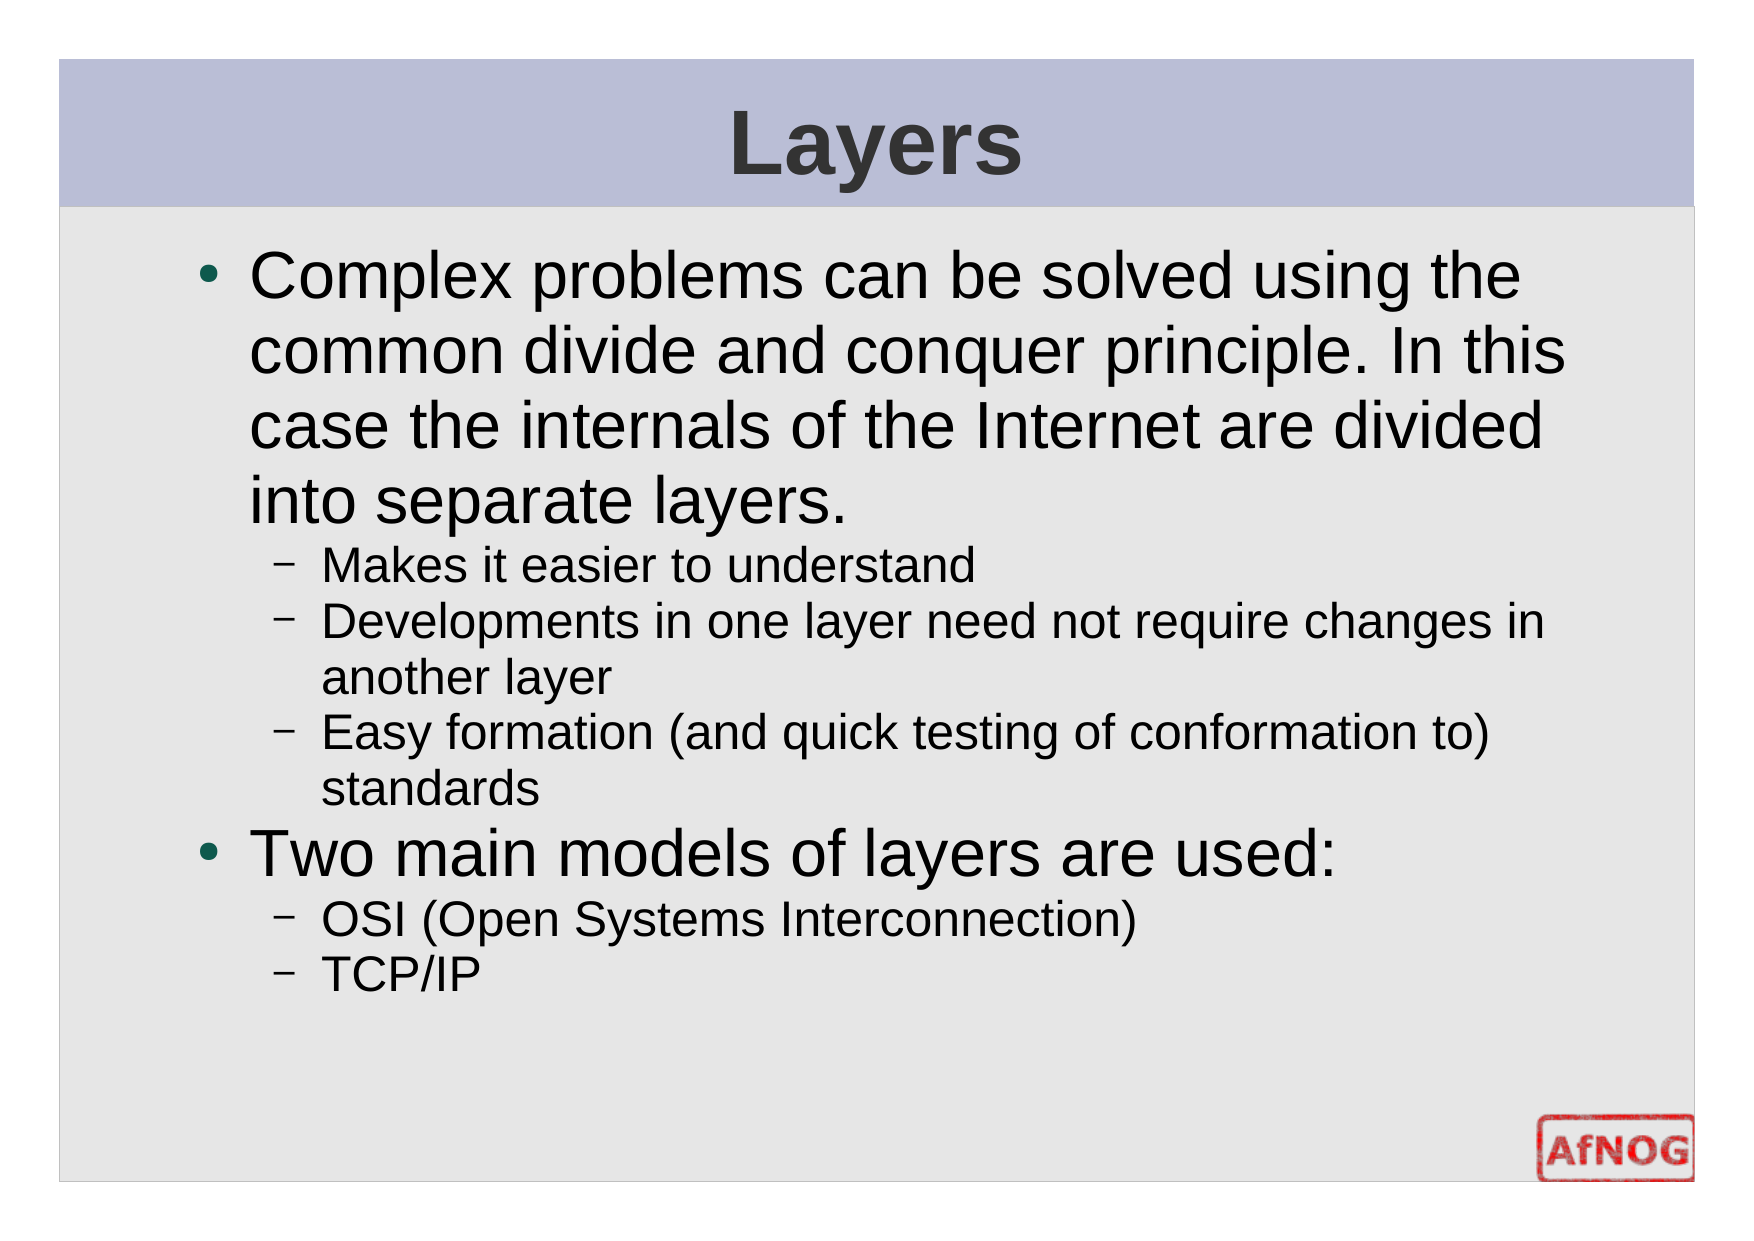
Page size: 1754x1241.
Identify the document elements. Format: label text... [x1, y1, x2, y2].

picture [1535, 1112, 1695, 1182]
title Layers [59, 48, 1695, 237]
list Complex problems can be solved using the common divide and conquer principle. In this case the internals of the Internet are divided into separate layers. Makes it easier to understand Developments in one layer need not require changes in another layer Easy formation (and quick testing of conformation to) standards Two main models of layers are used: OSI (Open Systems Interconnection) TCP/IP [179, 238, 1603, 1003]
